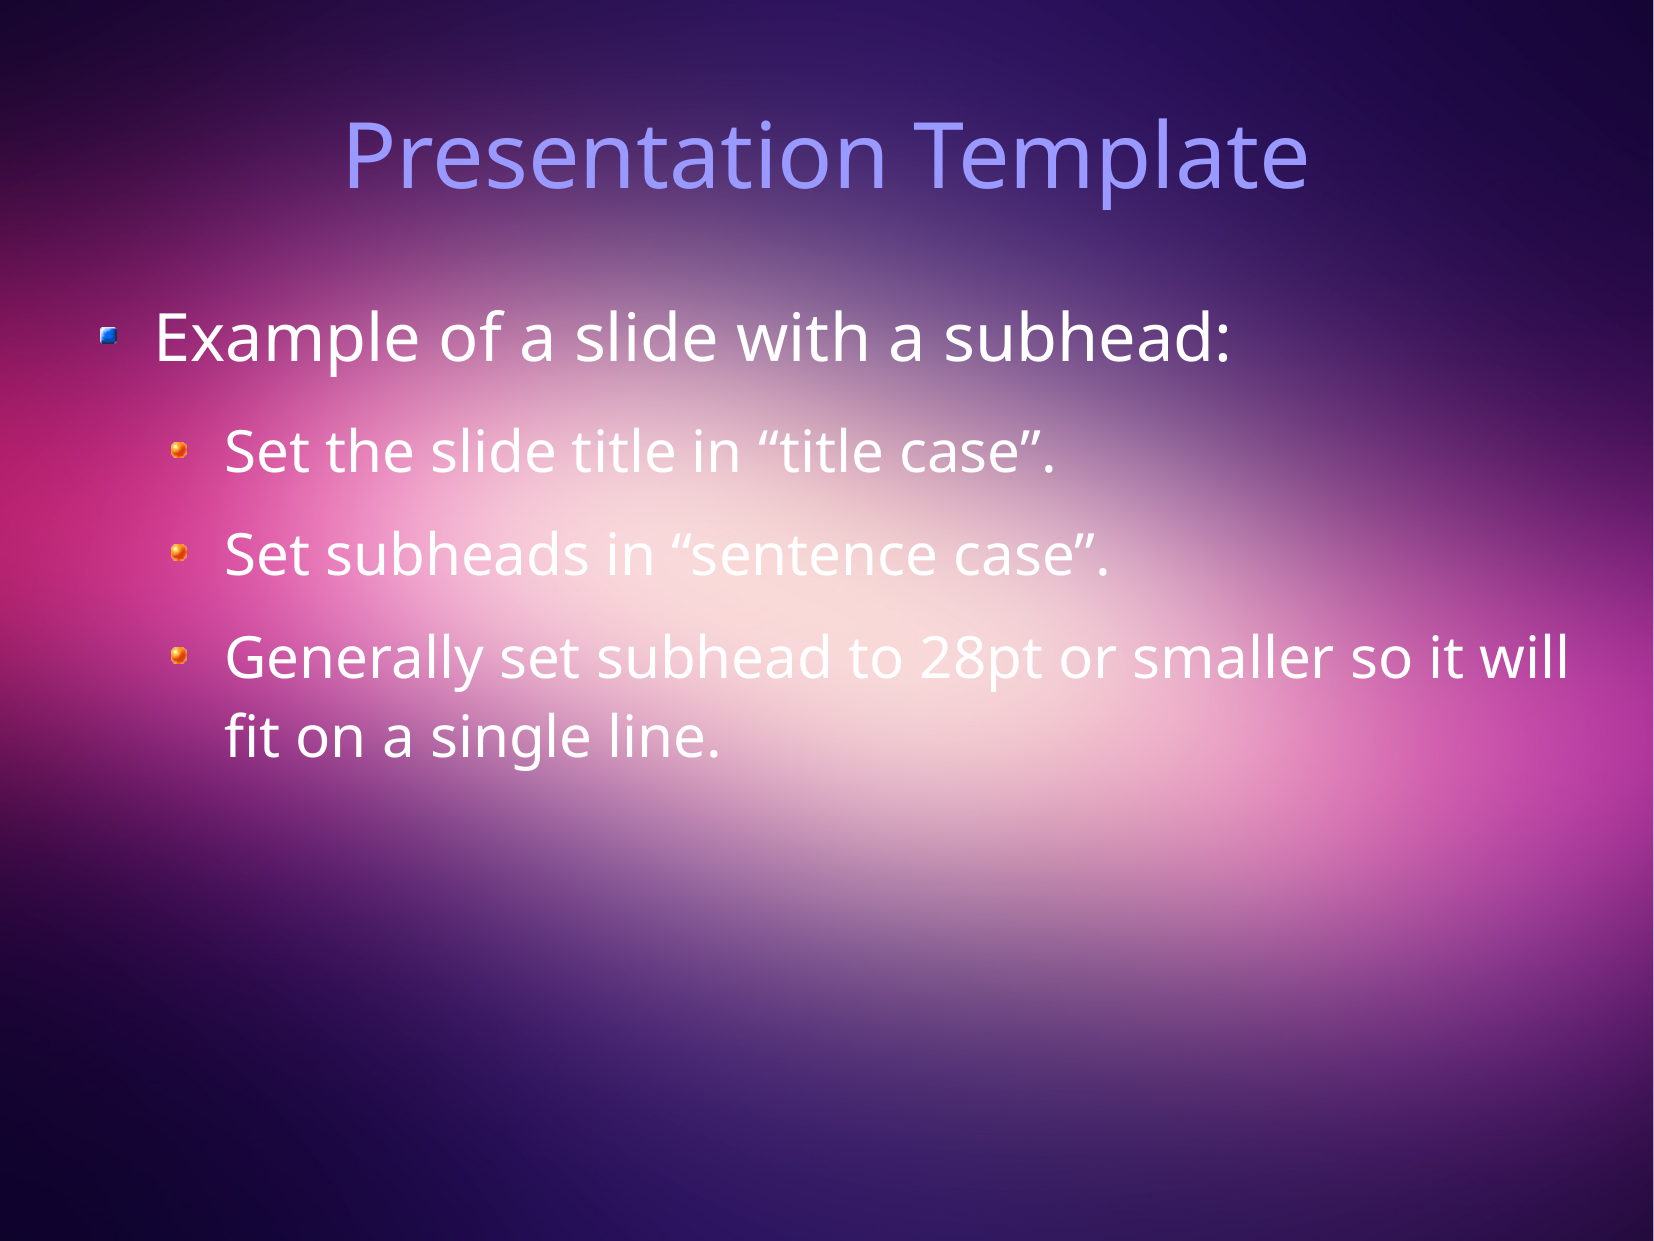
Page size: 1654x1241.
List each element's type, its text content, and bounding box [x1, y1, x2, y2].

title Presentation Template [82, 49, 1571, 257]
picture [0, 0, 1654, 1241]
list Example of a slide with a subhead: Set the slide title in “title case”. Set subheads in “sentence case”. Generally set subhead to 28pt or smaller so it will fit on a single line. [82, 290, 1571, 1094]
